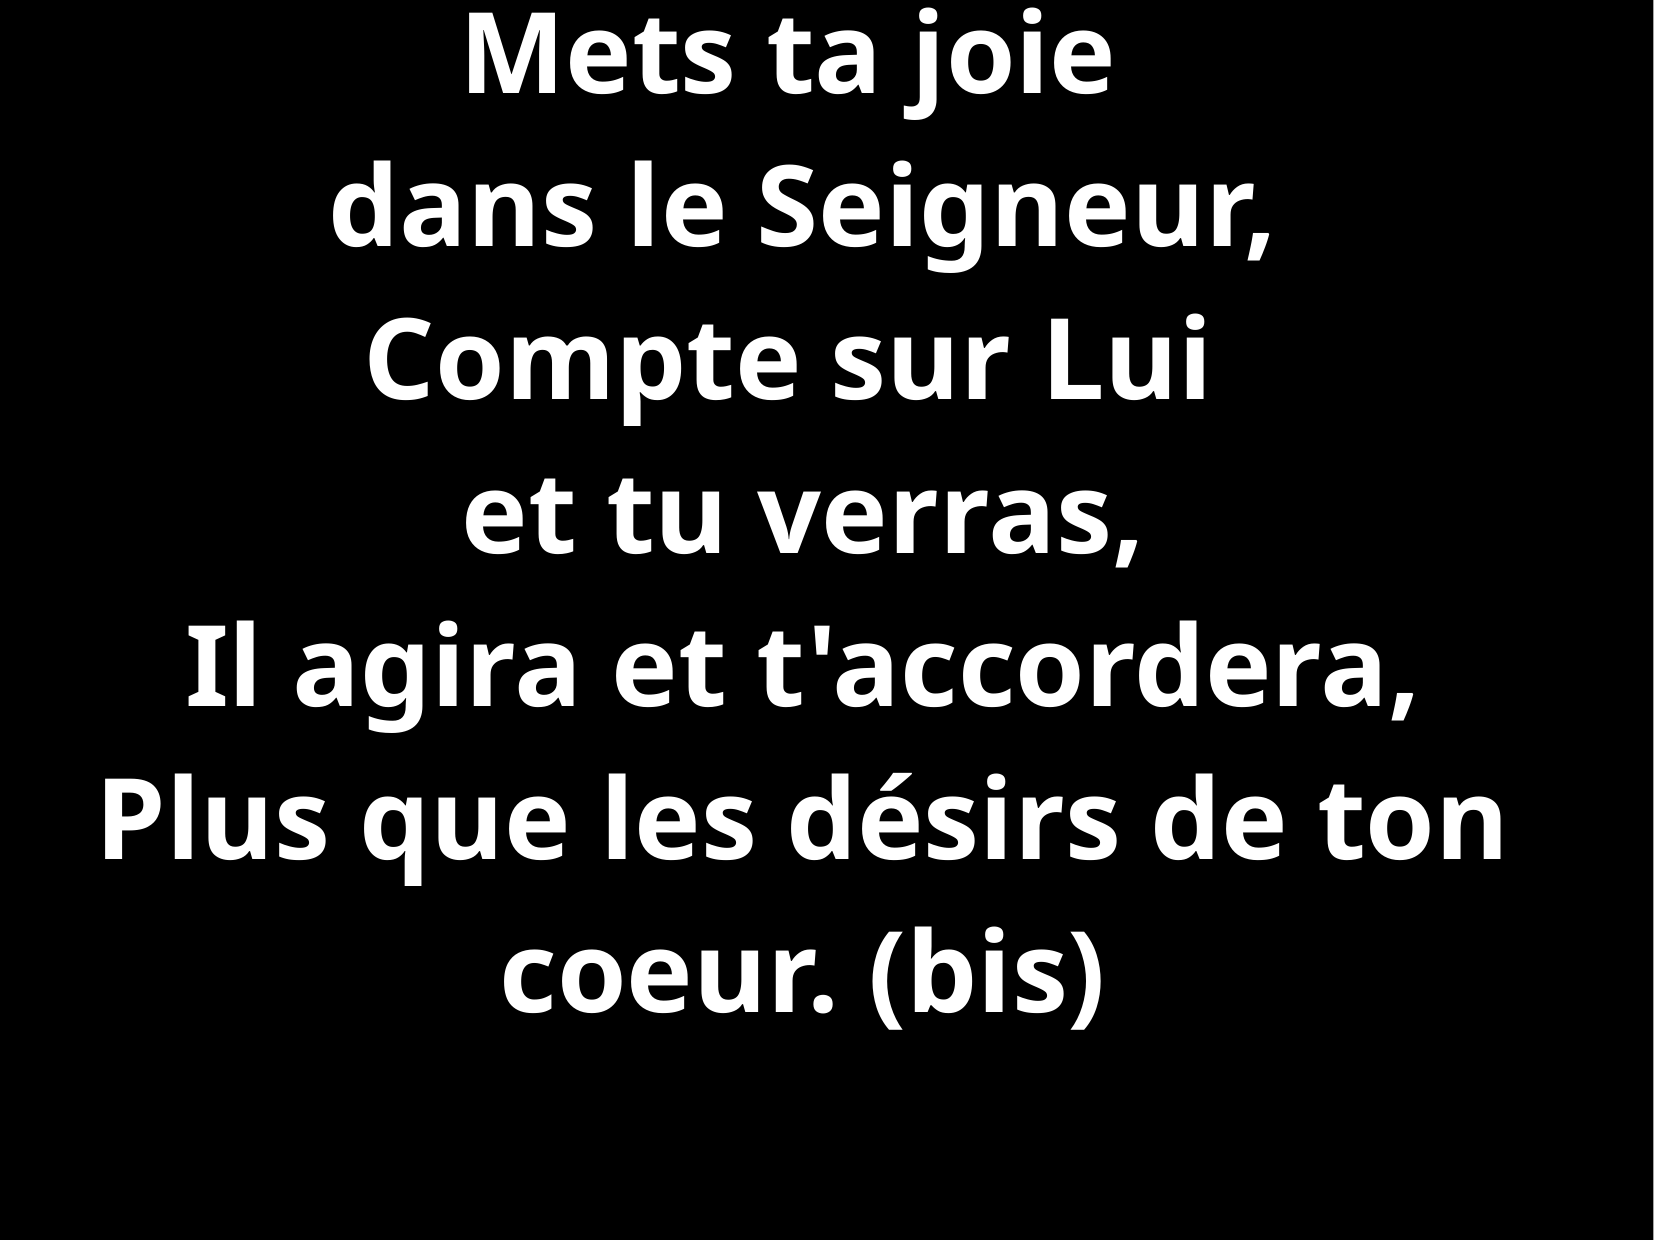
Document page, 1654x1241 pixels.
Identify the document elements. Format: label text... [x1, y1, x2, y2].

list Mets ta joie dans le Seigneur, Compte sur Lui et tu verras, Il agira et t'accordera, Plus que les désirs de ton coeur. (bis) [59, 0, 1548, 1241]
